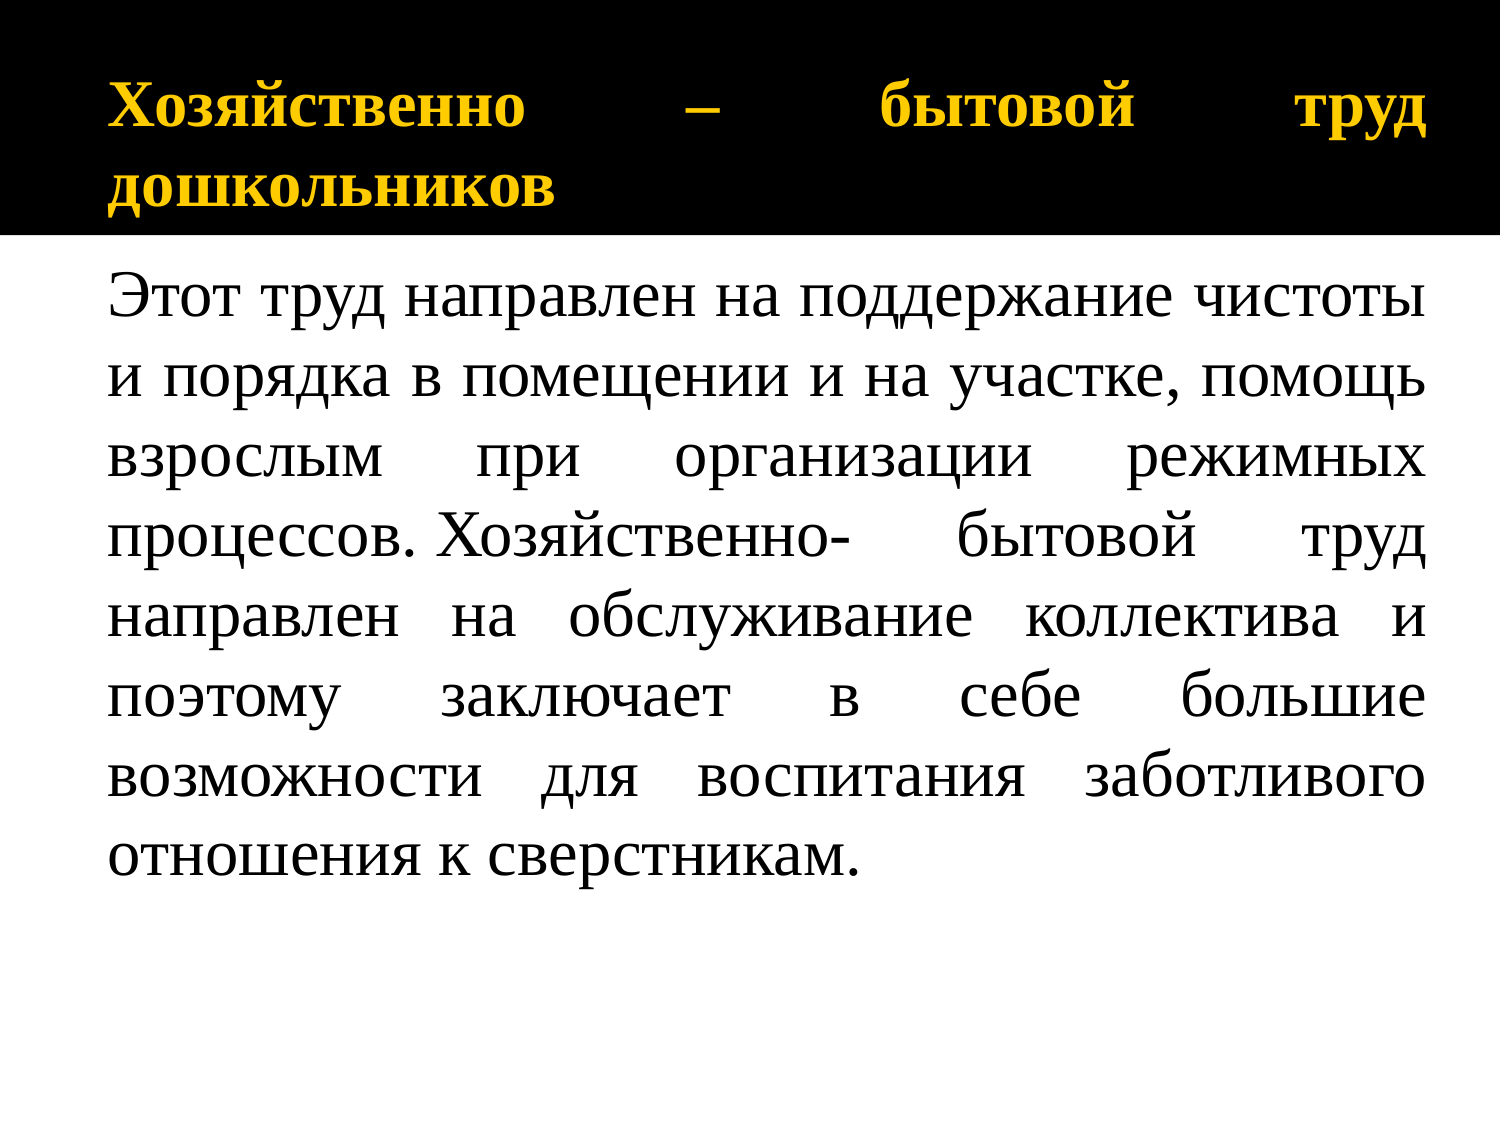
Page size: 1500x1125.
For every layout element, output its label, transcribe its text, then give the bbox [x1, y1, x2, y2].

list Хозяйственно – бытовой труд дошкольников . Этот труд направлен на поддержание чистоты и порядка в помещении и на участке, помощь взрослым при организации режимных процессов. Хозяйственно- бытовой труд направлен на обслуживание коллектива и поэтому заключает в себе большие возможности для воспитания заботливого отношения к сверстникам. [93, 52, 1444, 812]
